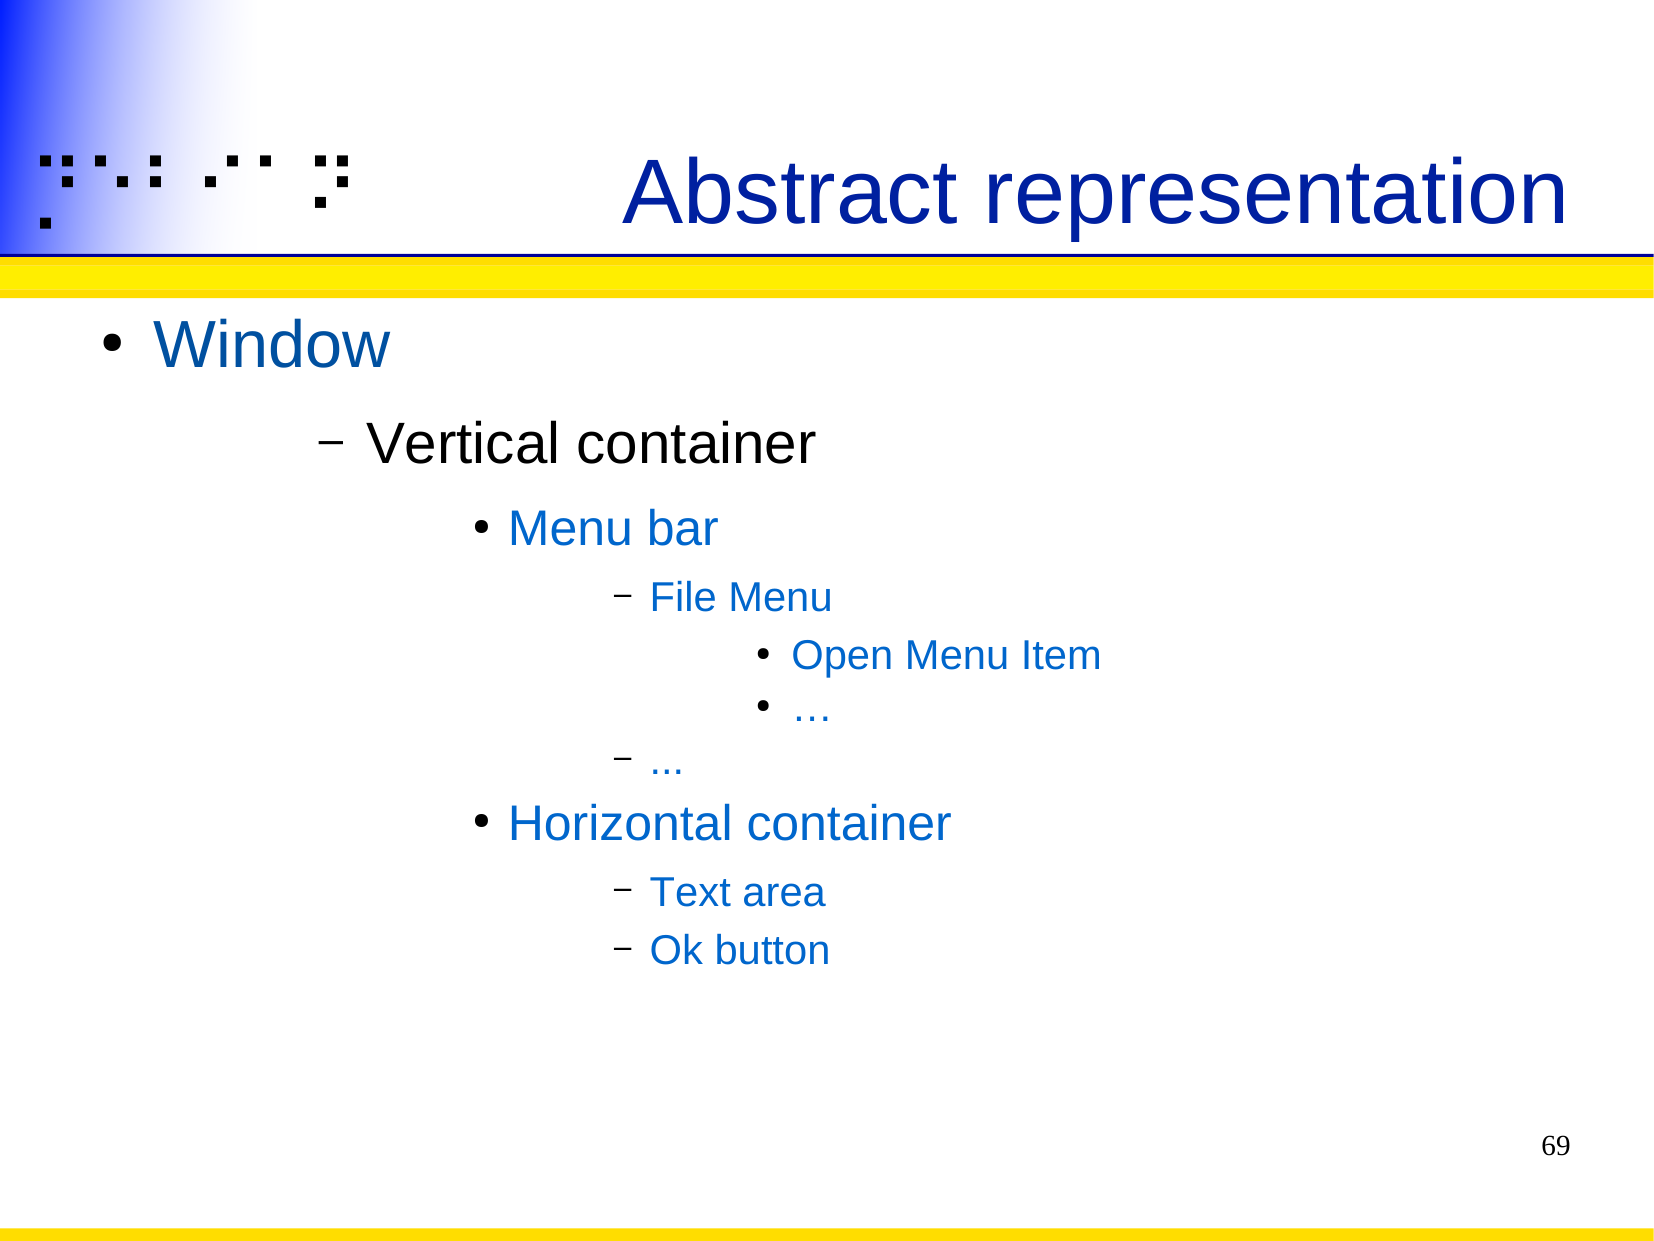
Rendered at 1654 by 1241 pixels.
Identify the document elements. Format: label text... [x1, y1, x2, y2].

title Abstract representation [372, 126, 1571, 257]
list Window Vertical container Menu bar File Menu Open Menu Item … ... Horizontal container Text area Ok button [82, 307, 1571, 1126]
